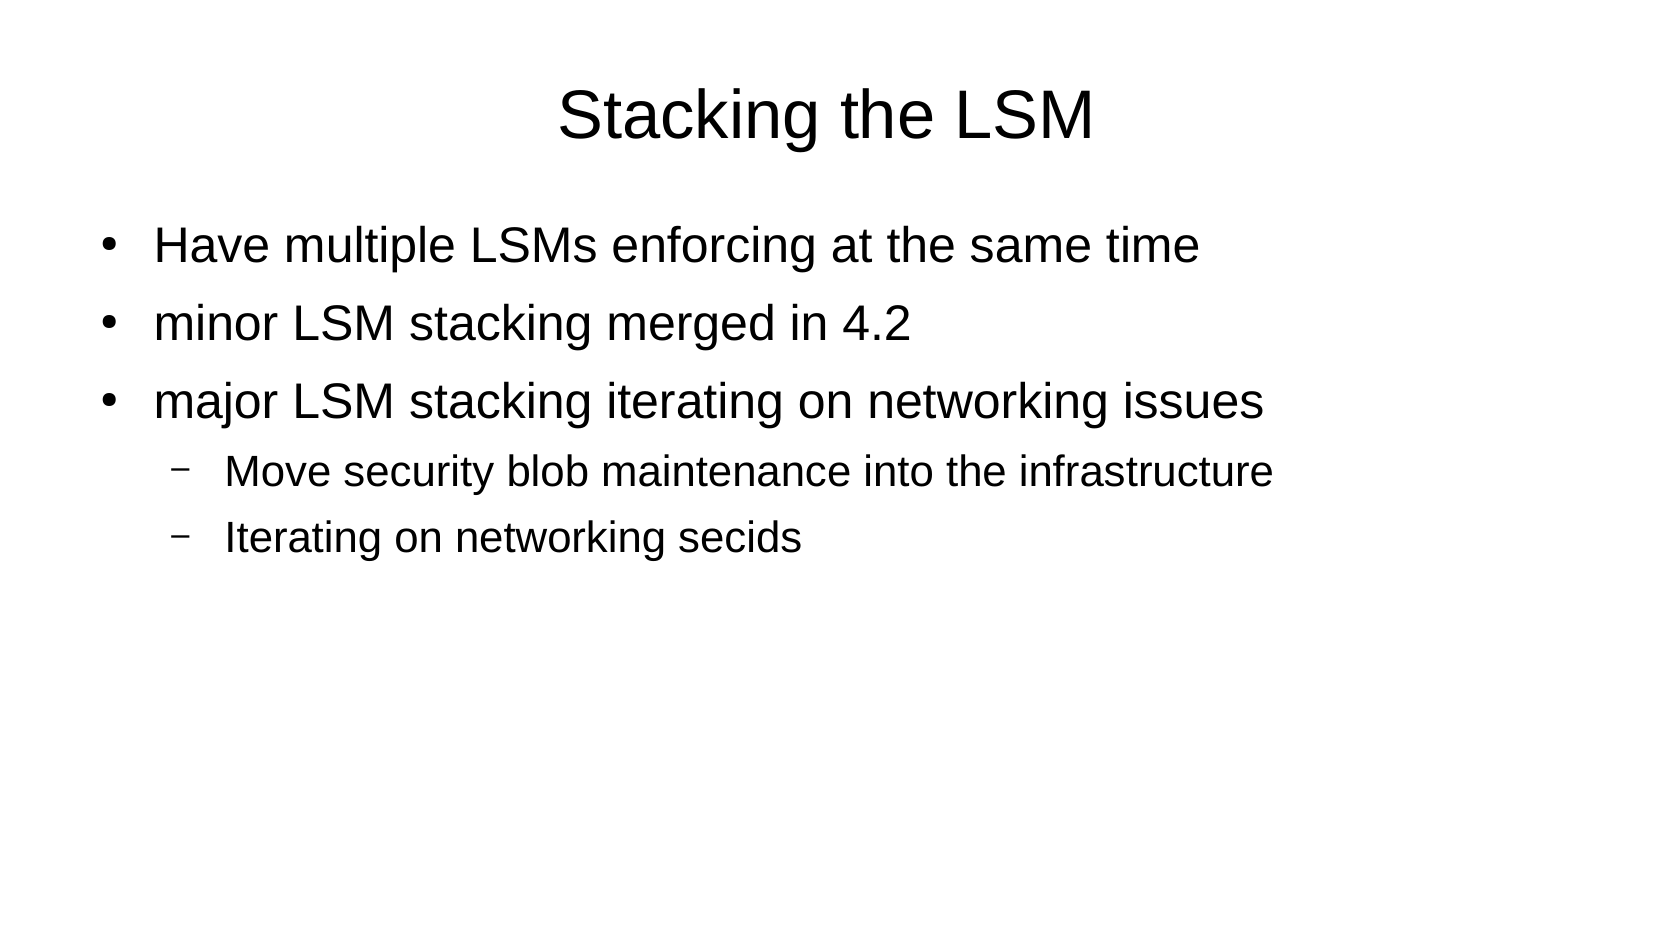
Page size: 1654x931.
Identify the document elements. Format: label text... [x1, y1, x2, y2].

list Have multiple LSMs enforcing at the same time minor LSM stacking merged in 4.2 major LSM stacking iterating on networking issues Move security blob maintenance into the infrastructure Iterating on networking secids [82, 217, 1571, 758]
title Stacking the LSM [82, 37, 1571, 193]
